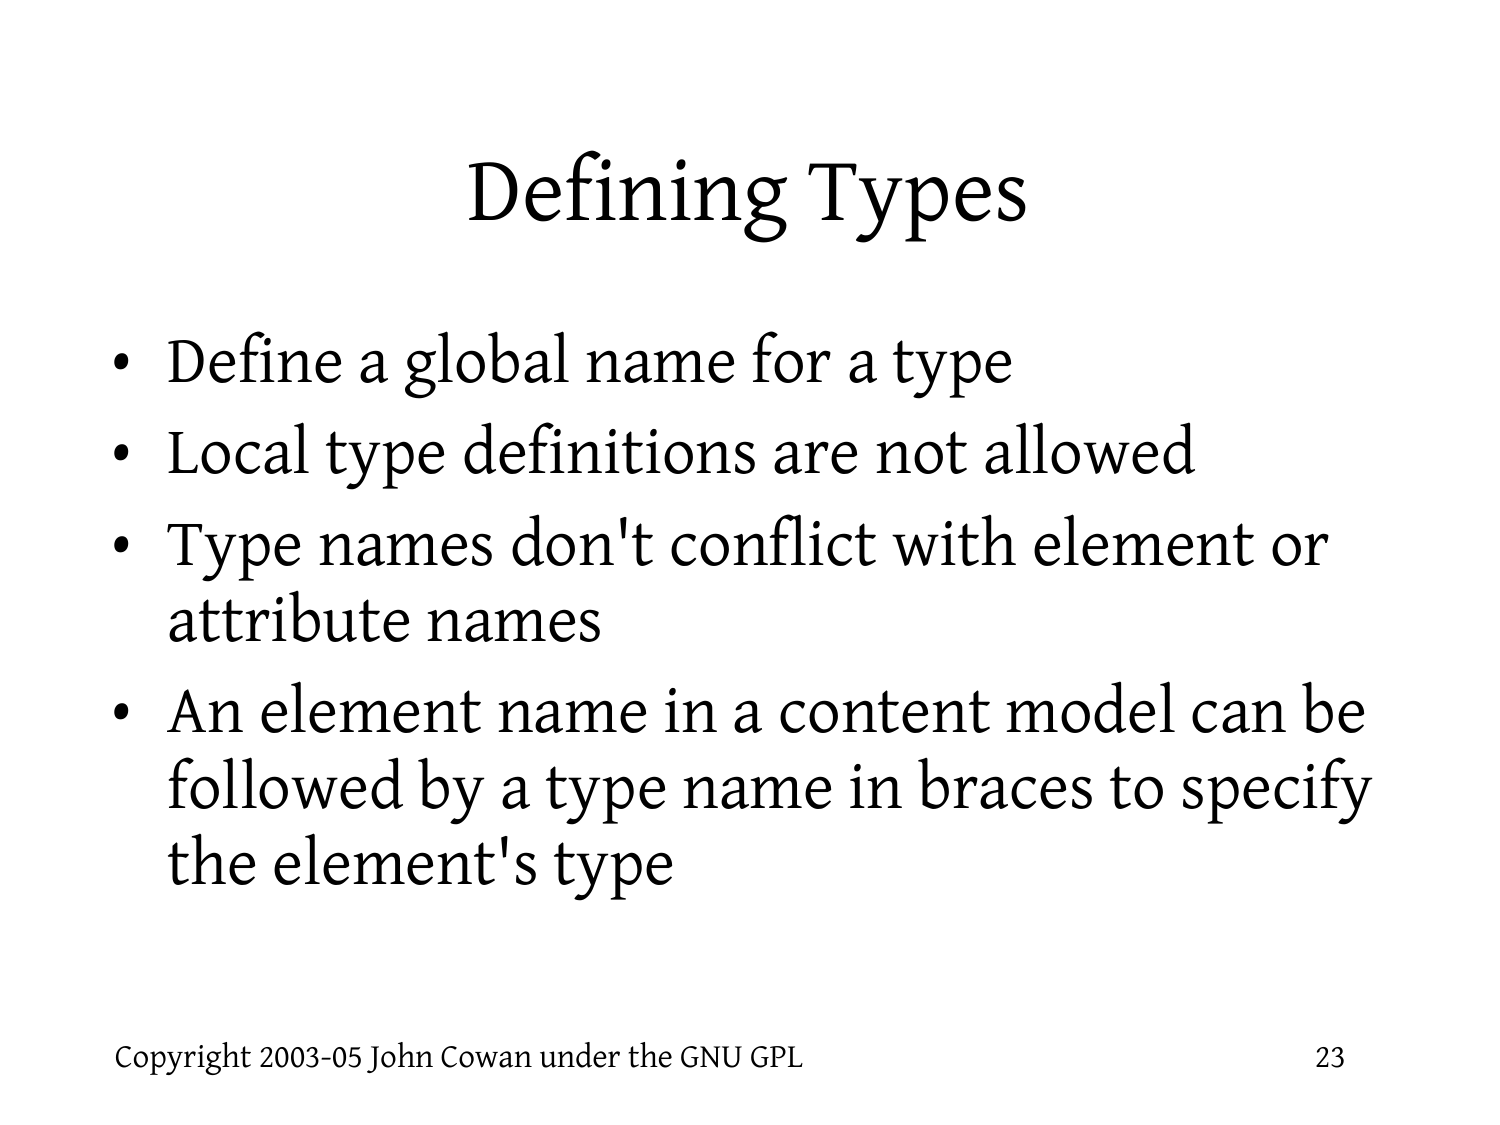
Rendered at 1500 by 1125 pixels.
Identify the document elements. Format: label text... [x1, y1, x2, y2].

list Define a global name for a type Local type definitions are not allowed Type names don't conflict with element or attribute names An element name in a content model can be followed by a type name in braces to specify the element's type [112, 324, 1387, 1000]
title Defining Types [112, 62, 1387, 324]
